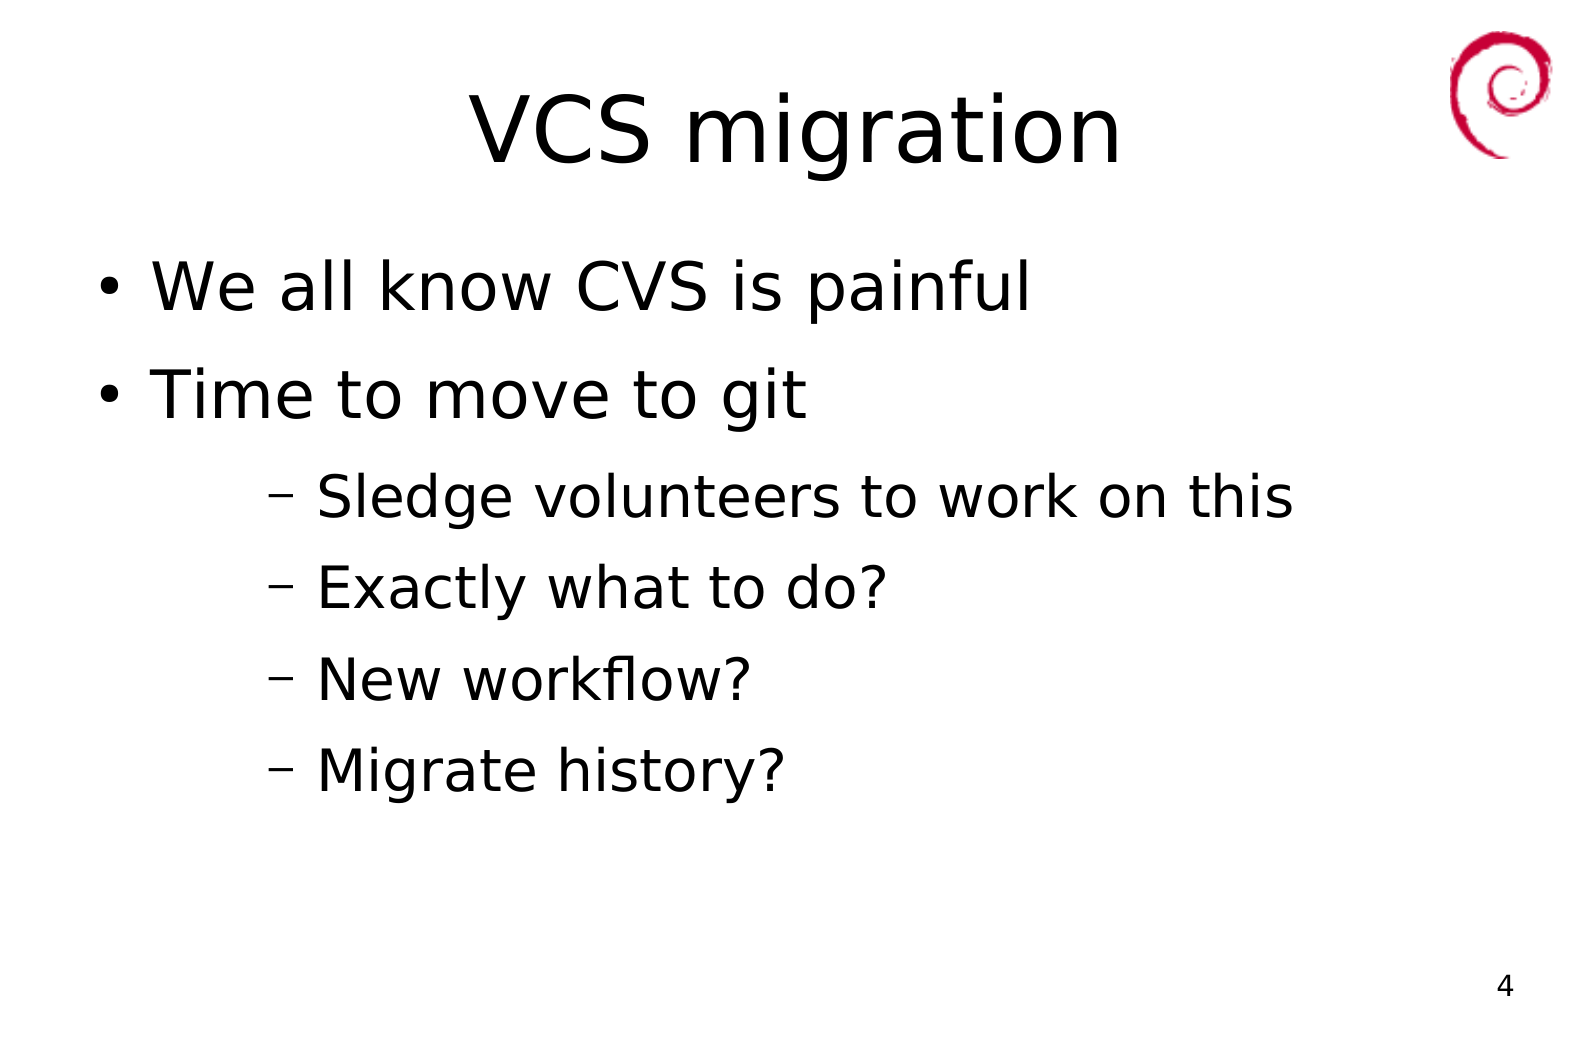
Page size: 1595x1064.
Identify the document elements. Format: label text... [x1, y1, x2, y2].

title VCS migration [79, 42, 1515, 220]
list We all know CVS is painful Time to move to git Sledge volunteers to work on this Exactly what to do? New workflow? Migrate history? [79, 248, 1515, 951]
picture [1450, 31, 1555, 159]
